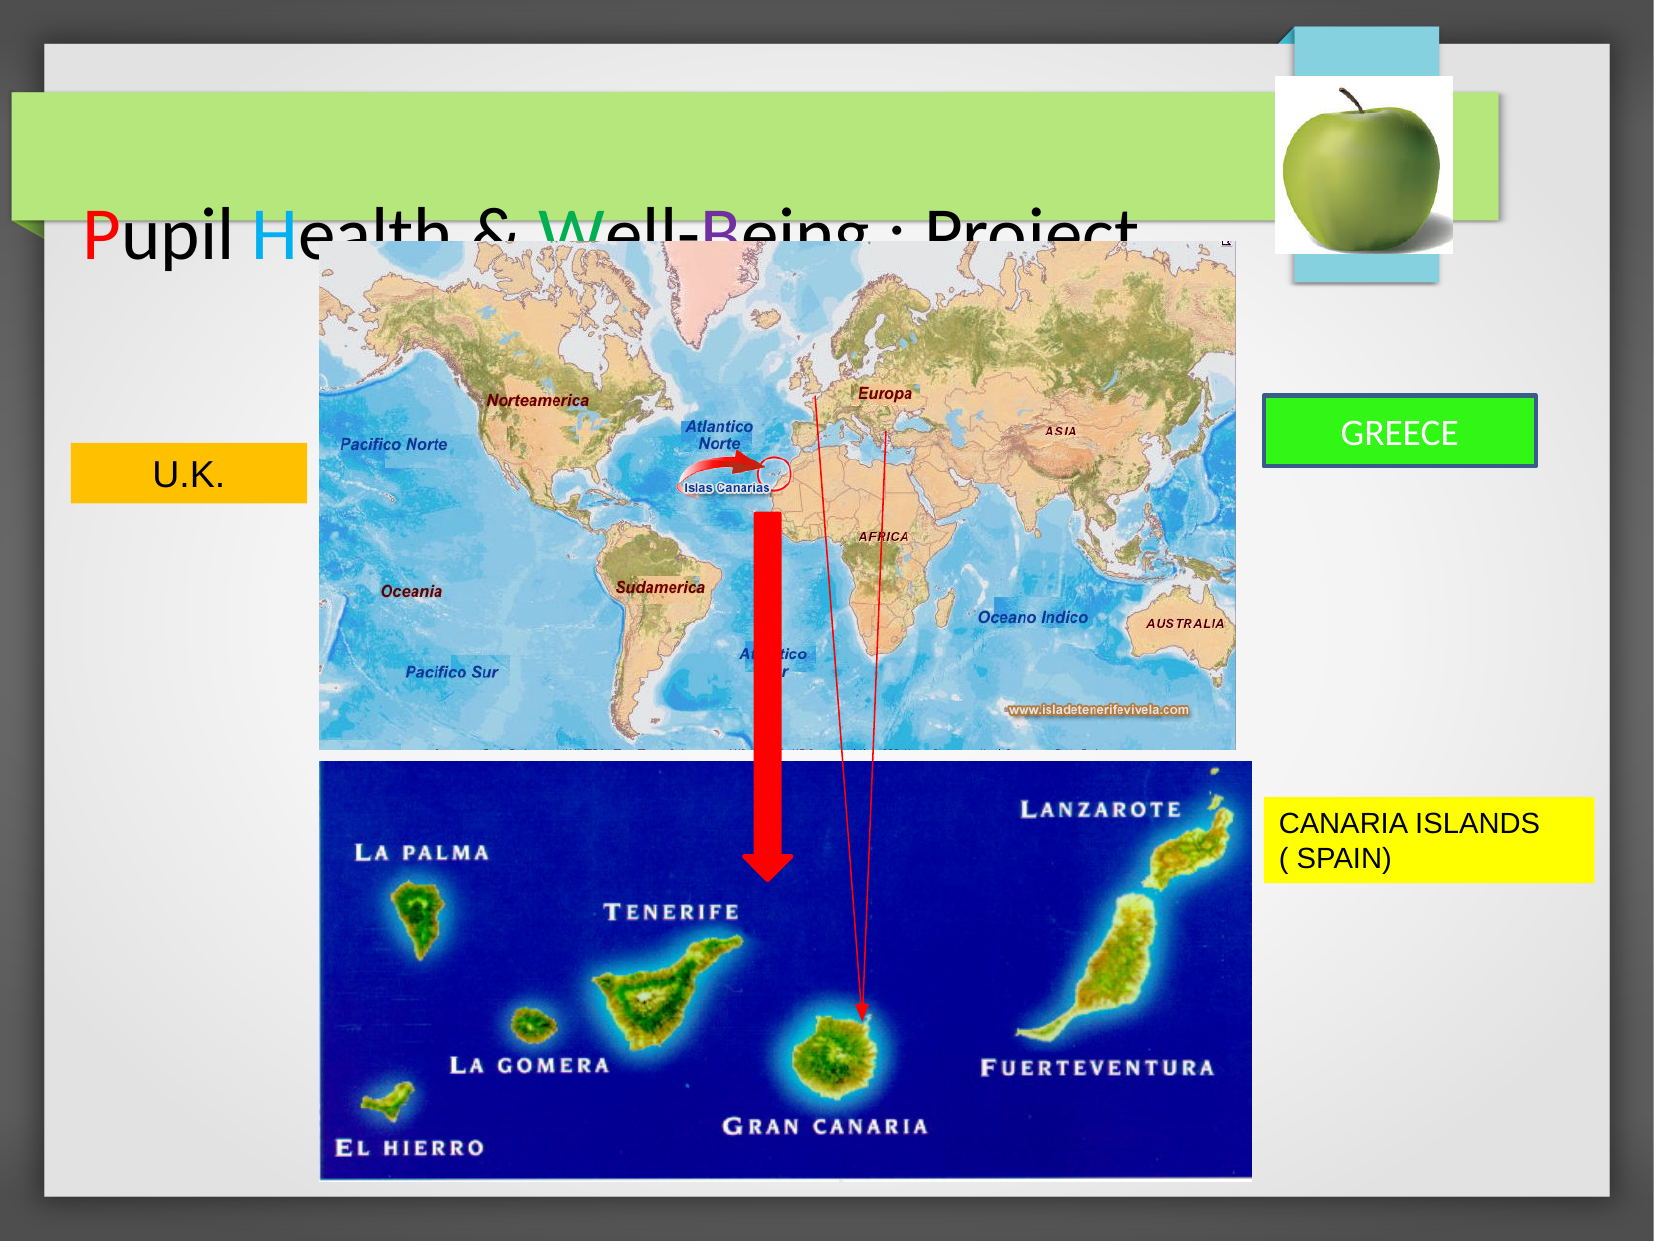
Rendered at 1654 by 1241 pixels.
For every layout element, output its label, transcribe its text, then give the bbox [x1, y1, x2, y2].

text_box CANARIA ISLANDS ( SPAIN) [1263, 797, 1595, 884]
text_box [743, 513, 792, 880]
text_box GREECE [1264, 395, 1536, 466]
picture [0, 0, 1654, 1241]
text_box U.K. [70, 442, 308, 504]
title Pupil Health & Well-Being : Project [82, 94, 1264, 213]
